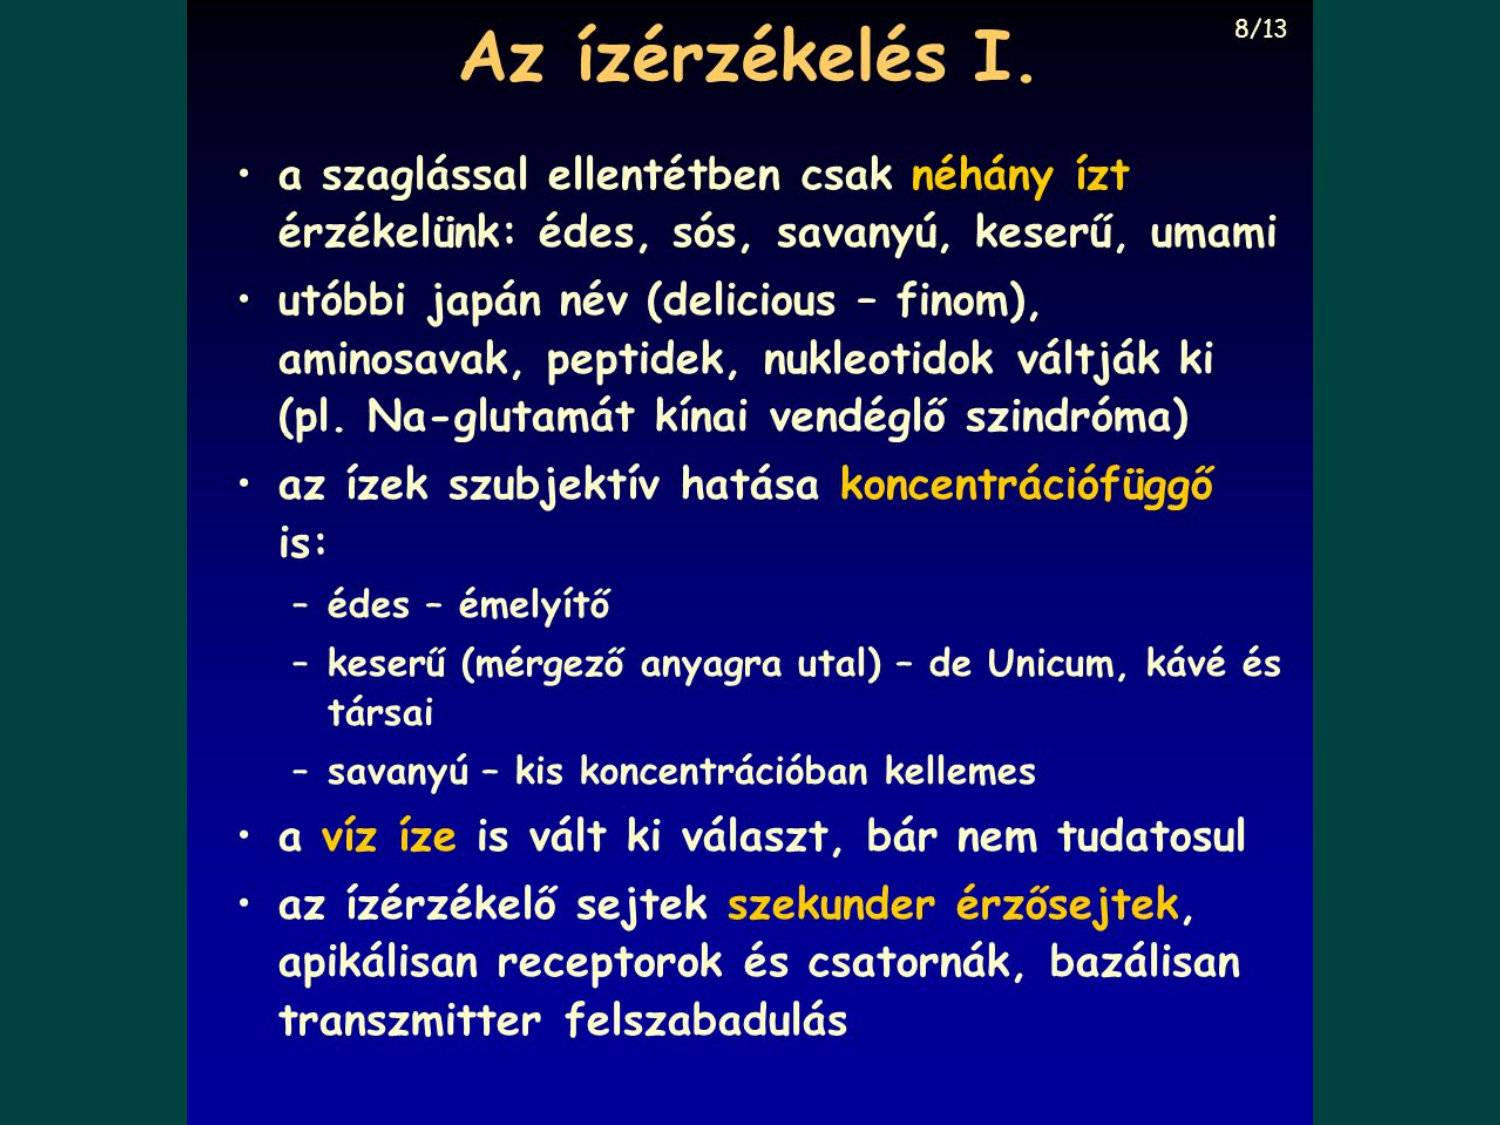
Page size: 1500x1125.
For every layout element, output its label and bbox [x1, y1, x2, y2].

picture [187, 0, 1313, 1125]
